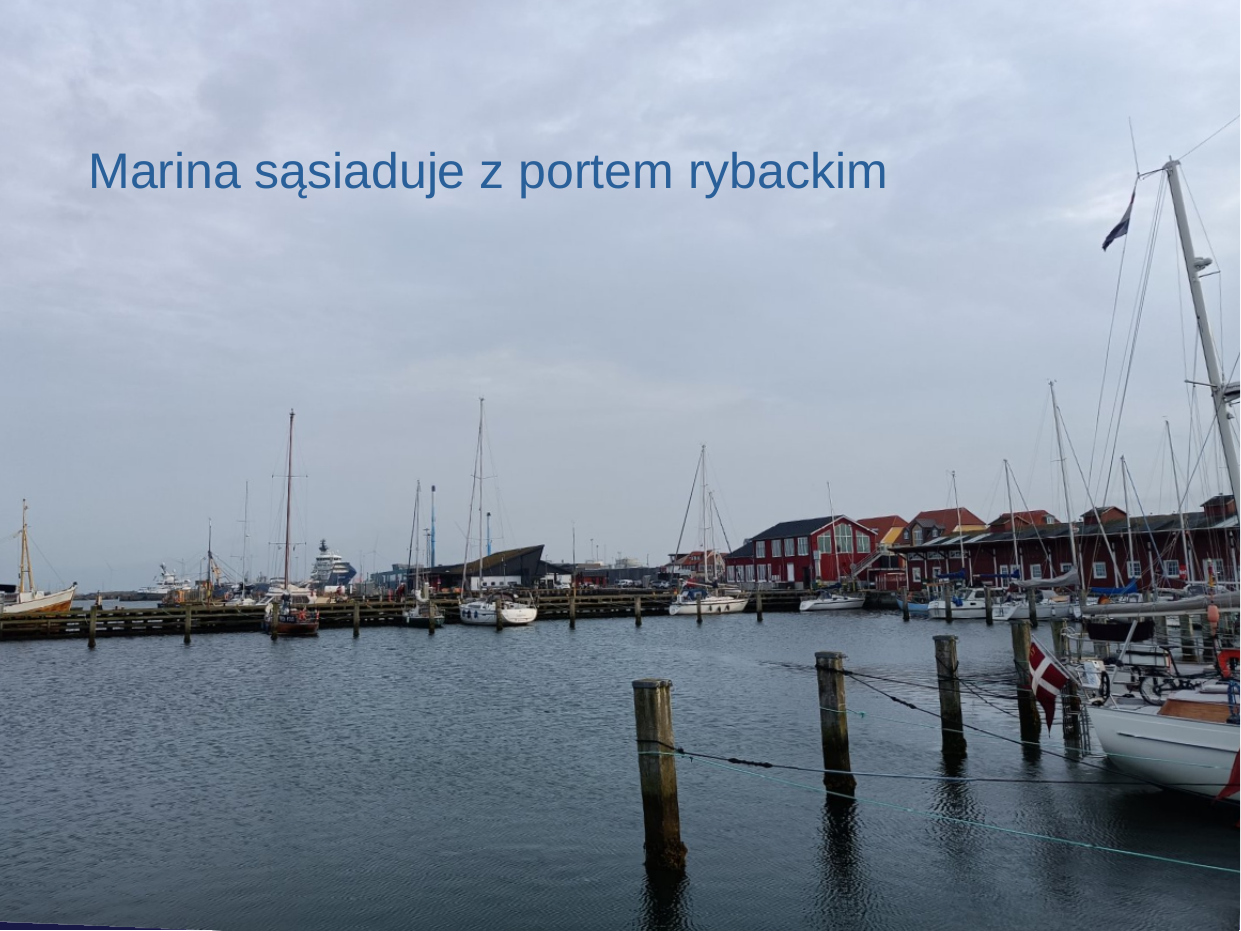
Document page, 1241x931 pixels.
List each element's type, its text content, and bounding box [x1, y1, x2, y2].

picture [0, 0, 1241, 931]
text_box Marina sąsiaduje z portem rybackim [73, 135, 904, 318]
